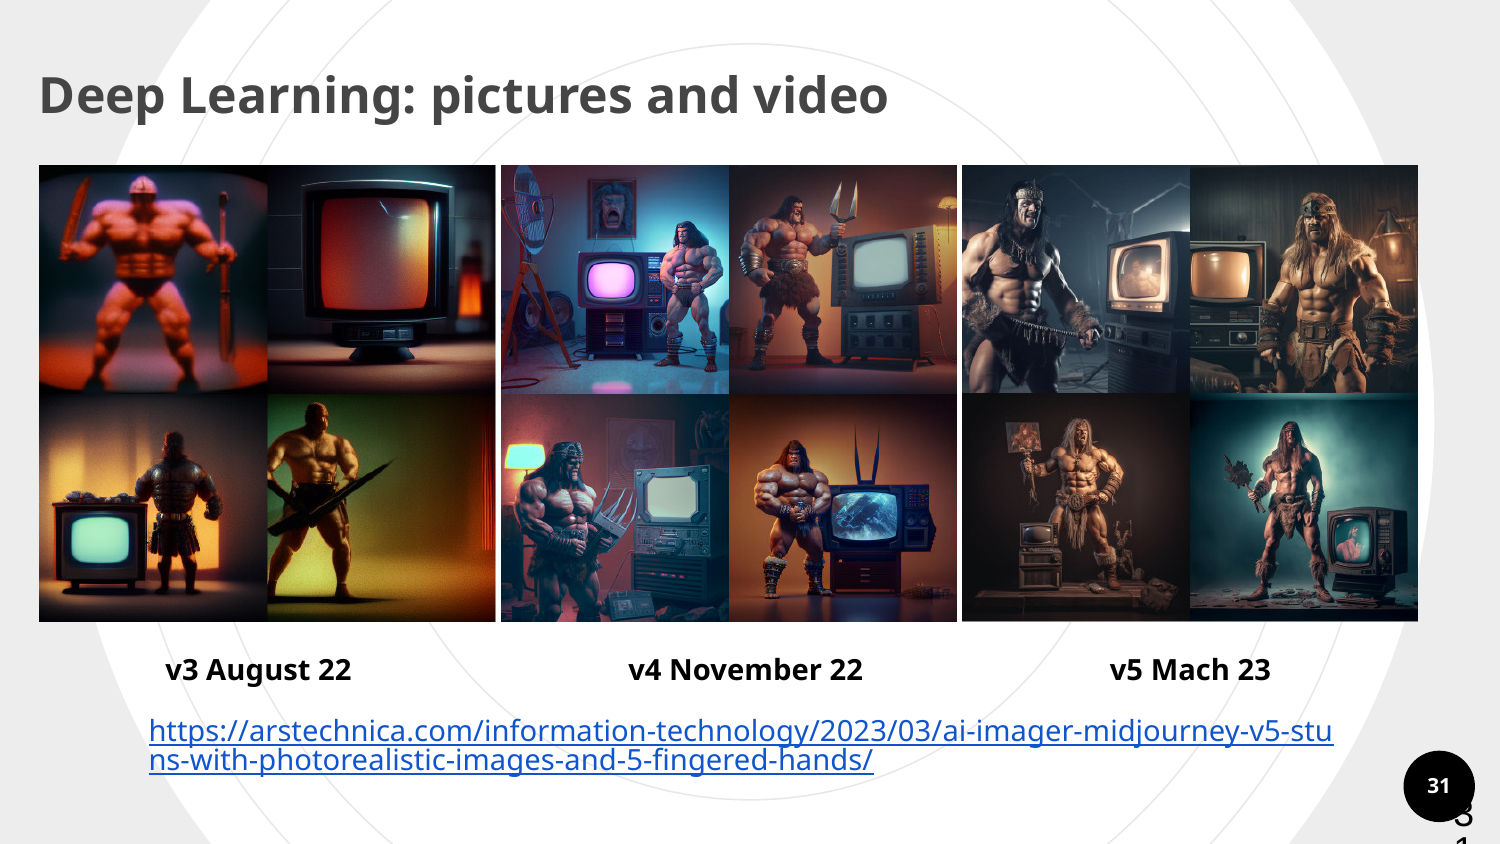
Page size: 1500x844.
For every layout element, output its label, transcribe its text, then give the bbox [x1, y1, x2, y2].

slide_number 1 [1403, 750, 1475, 823]
text_box v3 August 22 [133, 635, 384, 701]
picture [39, 165, 1418, 622]
text_box v4 November 22 [591, 635, 901, 701]
text_box Deep Learning: pictures and video [38, 39, 1461, 149]
text_box https://arstechnica.com/information-technology/2023/03/ai-imager-midjourney-v5-stuns-with-photorealistic-images-and-5-fingered-hands/ [133, 697, 1367, 802]
text_box v5 Mach 23 [1065, 635, 1316, 701]
